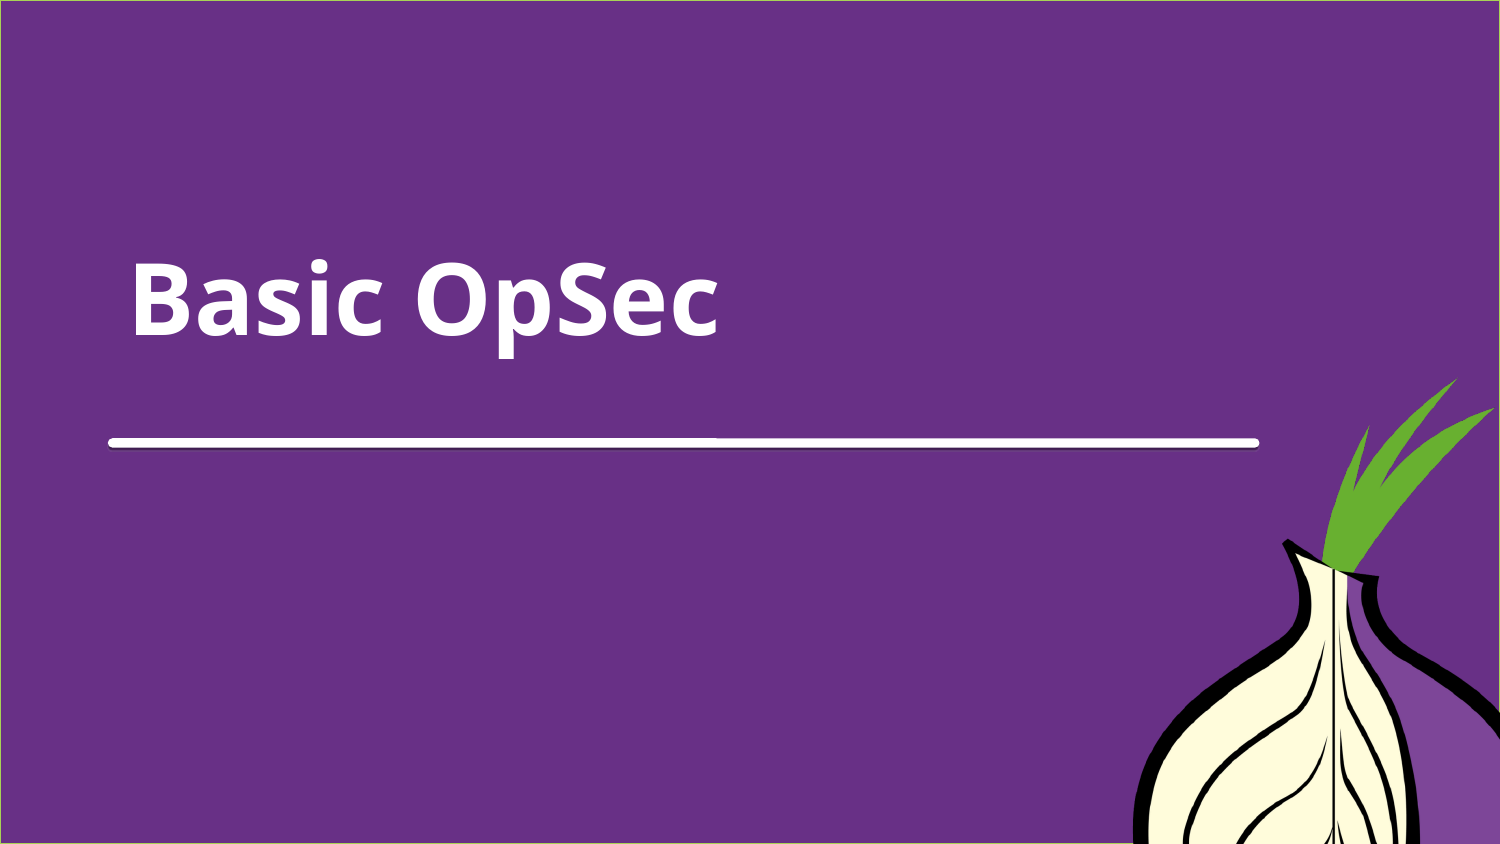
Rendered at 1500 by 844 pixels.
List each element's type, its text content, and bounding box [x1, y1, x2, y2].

picture [1122, 377, 1500, 844]
text_box Basic OpSec [112, 148, 1388, 443]
